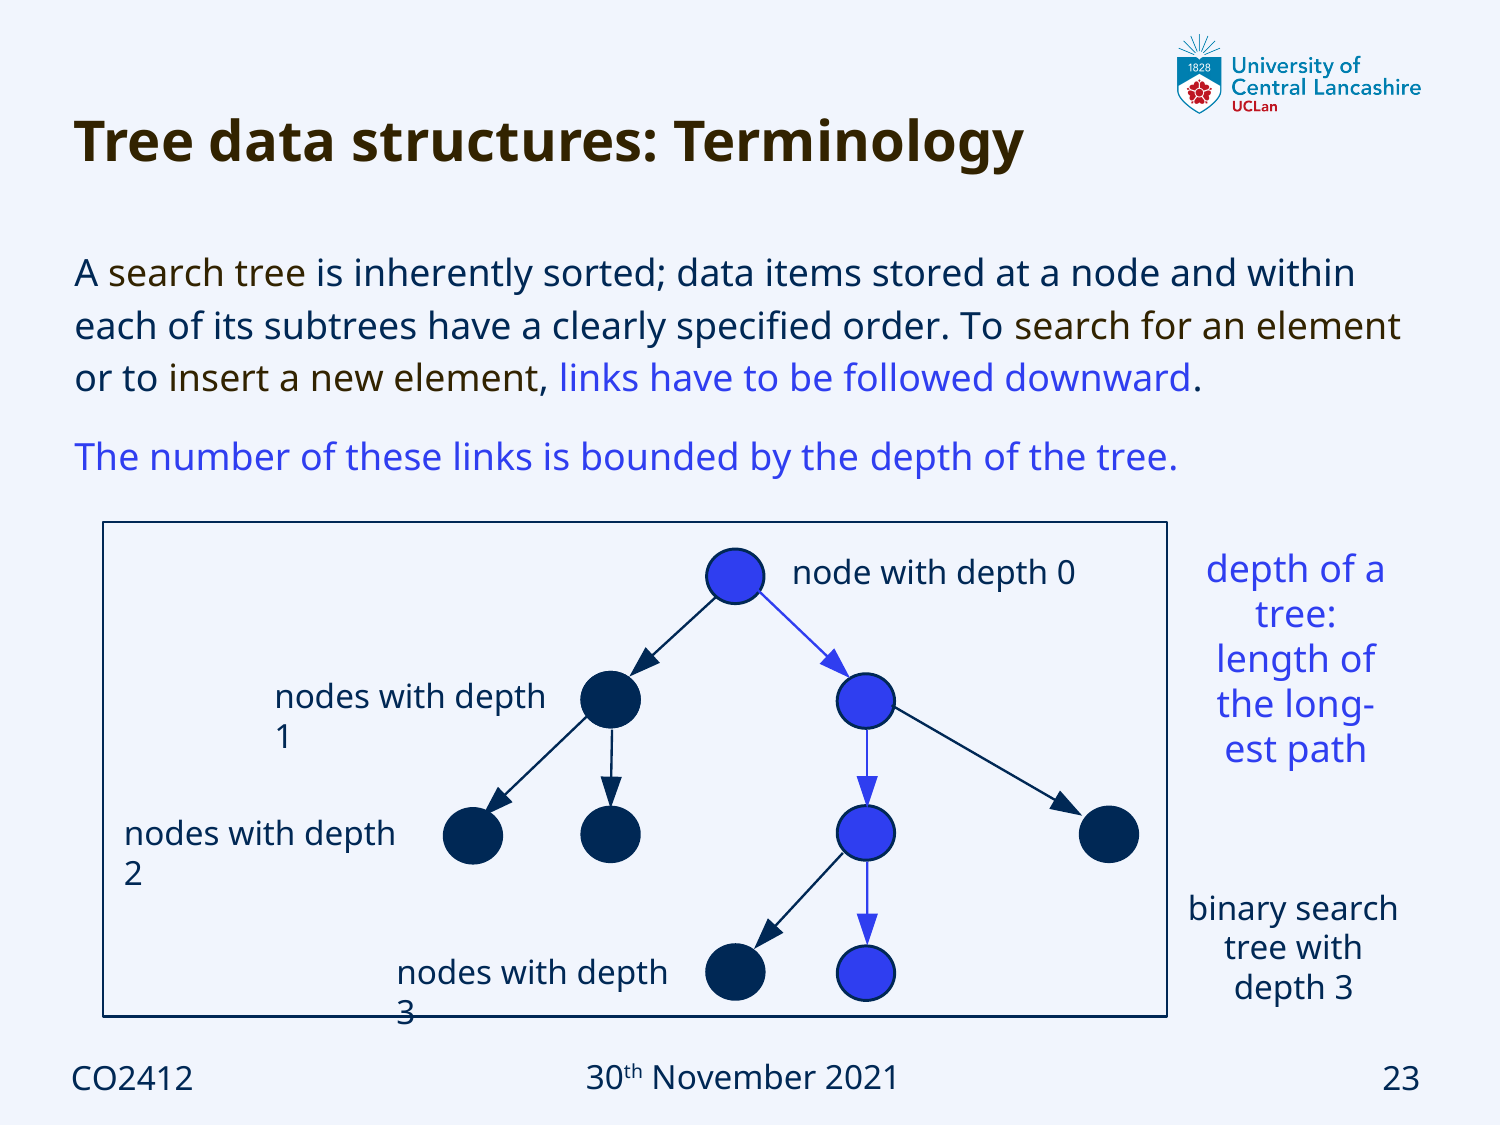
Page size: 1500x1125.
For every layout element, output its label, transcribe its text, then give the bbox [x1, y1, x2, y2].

text_box nodes with depth 3 [381, 943, 712, 1004]
text_box [712, 944, 765, 1000]
text_box nodes with depth 2 [109, 804, 439, 865]
text_box A search tree is inherently sorted; data items stored at a node and within each of its subtrees have a clearly specified order. To search for an element or to insert a new element, links have to be followed downward. The number of these links is bounded by the depth of the tree. [59, 234, 1435, 486]
text_box [1080, 807, 1138, 862]
text_box depth of a tree: length of the long- est path [1179, 537, 1412, 733]
text_box [837, 945, 895, 1001]
text_box nodes with depth 1 [259, 668, 590, 729]
picture [1177, 34, 1421, 54]
text_box [590, 672, 640, 727]
text_box [837, 805, 895, 861]
text_box [837, 673, 895, 729]
text_box node with depth 0 [777, 543, 1107, 604]
text_box [581, 807, 640, 862]
text_box [444, 808, 502, 864]
text_box [706, 549, 764, 604]
title Tree data structures: Terminology [58, 54, 1500, 224]
text_box binary search tree with depth 3 [1128, 879, 1459, 1014]
